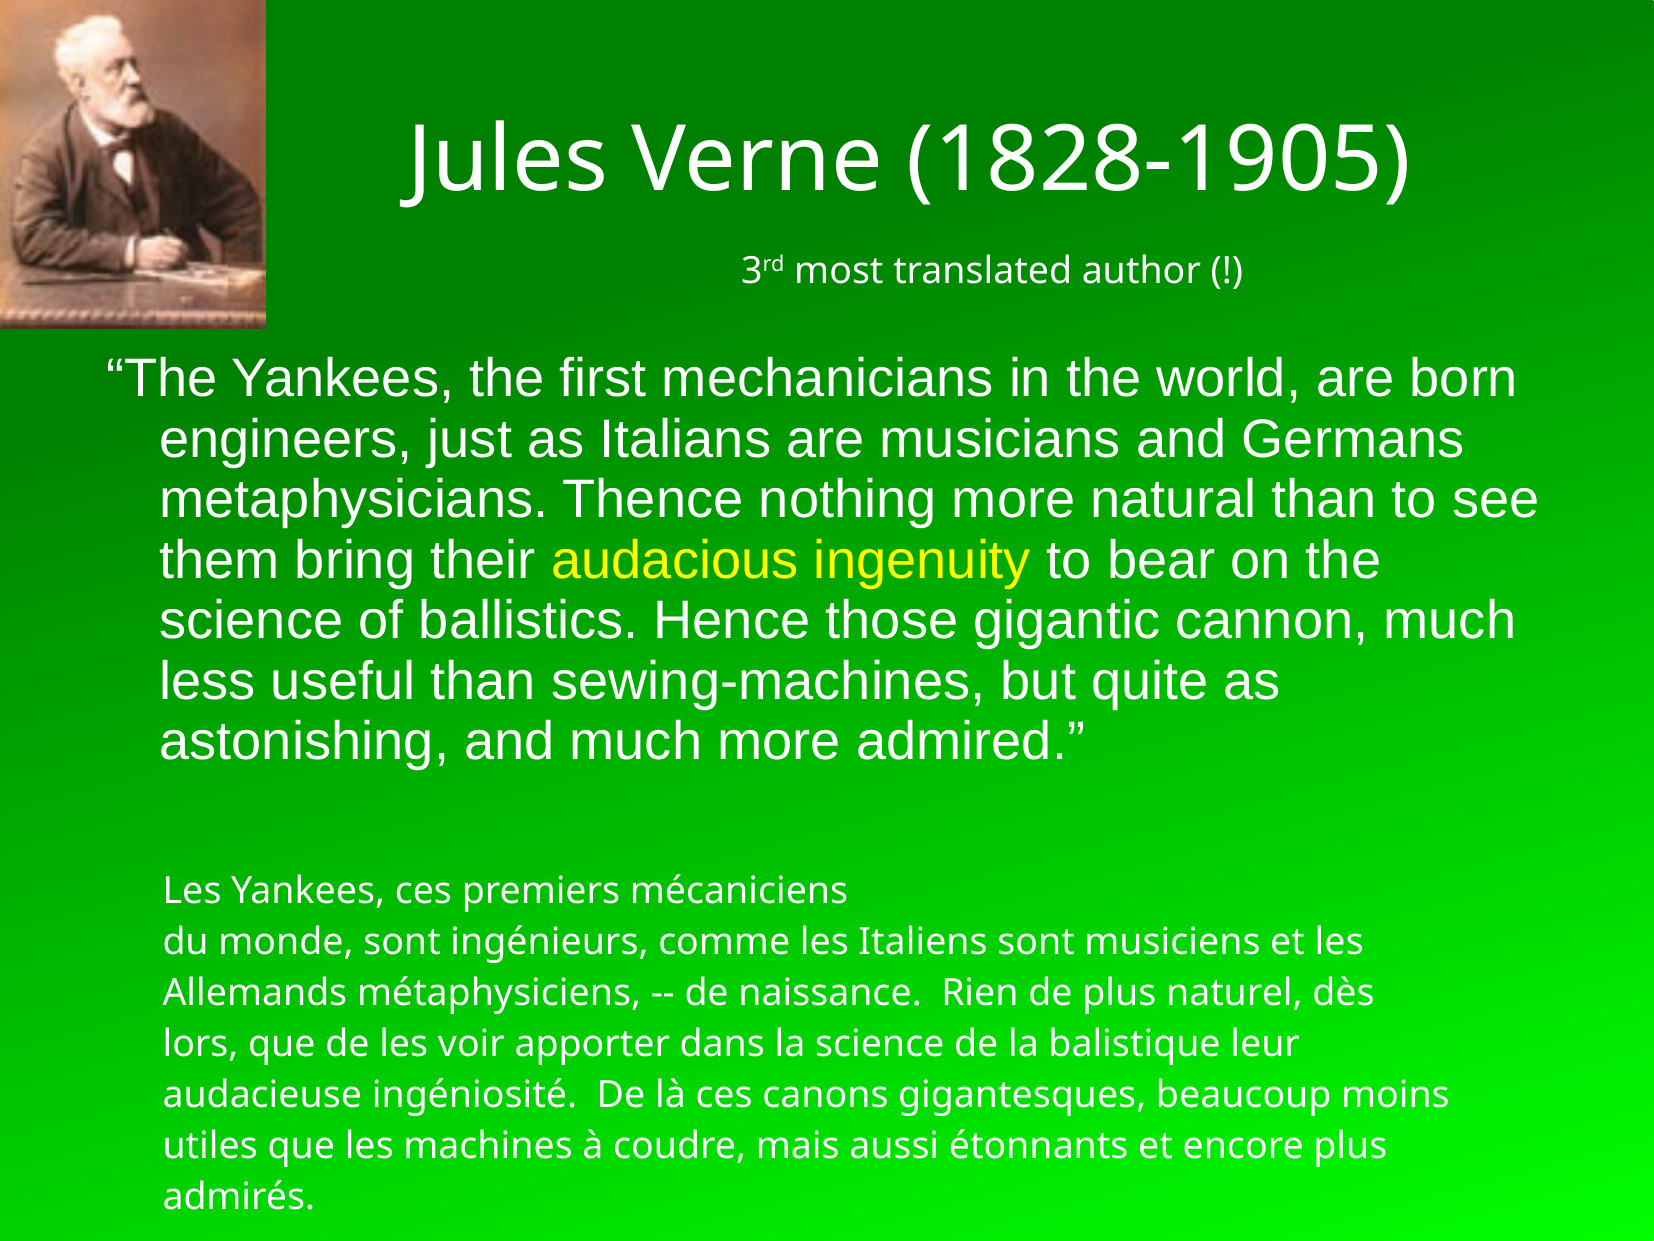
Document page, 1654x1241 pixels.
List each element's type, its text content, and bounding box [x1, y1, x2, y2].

picture [0, 0, 266, 329]
list “The Yankees, the first mechanicians in the world, are born engineers, just as Italians are musicians and Germans metaphysicians. Thence nothing more natural than to see them bring their audacious ingenuity to bear on the science of ballistics. Hence those gigantic cannon, much less useful than sewing-machines, but quite as astonishing, and much more admired.” [88, 347, 1577, 857]
text_box 3rd most translated author (!) [708, 236, 1225, 302]
title Jules Verne (1828-1905) [266, 59, 1654, 252]
text_box Les Yankees, ces premiers mécaniciens du monde, sont ingénieurs, comme les Italiens sont musiciens et les Allemands métaphysiciens, -- de naissance. Rien de plus naturel, dès lors, que de les voir apporter dans la science de la balistique leur audacieuse ingéniosité. De là ces canons gigantesques, beaucoup moins utiles que les machines à coudre, mais aussi étonnants et encore plus admirés. [147, 856, 1404, 1223]
